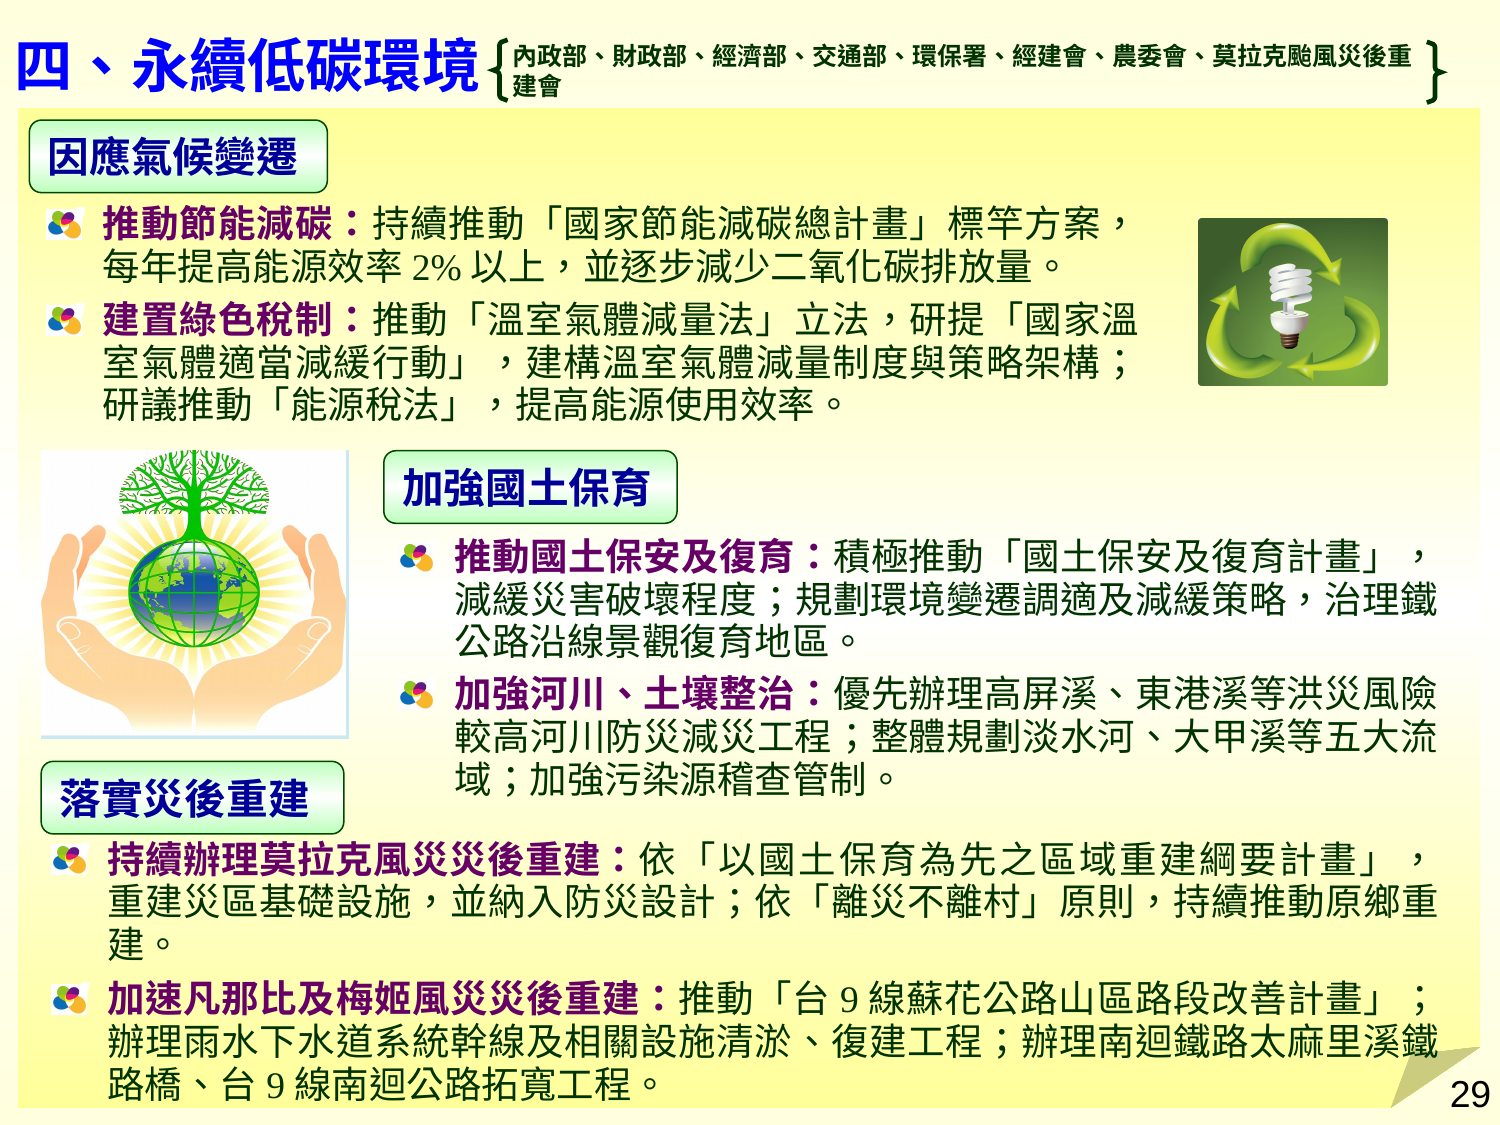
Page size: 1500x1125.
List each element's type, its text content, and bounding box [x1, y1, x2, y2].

text_box [385, 1085, 401, 1091]
text_box 推動節能減碳：持續推動「國家節能減碳總計畫」標竿方案，每年提高能源效率2%以上，並逐步減少二氧化碳排放量。 建置綠色稅制：推動「溫室氣體減量法」立法，研提「國家溫室氣體適當減緩行動」，建構溫室氣體減量制度與策略架構；研議推動「能源稅法」，提高能源使用效率。 [31, 195, 1154, 404]
text_box 加強國土保育 [383, 450, 678, 524]
picture [1198, 218, 1388, 386]
text_box [229, 1088, 247, 1096]
text_box [128, 1090, 138, 1097]
text_box 推動國土保安及復育：積極推動「國土保安及復育計畫」，減緩災害破壞程度；規劃環境變遷調適及減緩策略，治理鐵公路沿線景觀復育地區。 加強河川、土壤整治：優先辦理高屏溪、東港溪等洪災風險較高河川防災減災工程；整體規劃淡水河、大甲溪等五大流域；加強污染源稽查管制。 [383, 528, 1453, 815]
text_box 因應氣候變遷 [29, 120, 328, 193]
text_box [502, 1085, 513, 1096]
text_box [465, 1090, 475, 1097]
text_box 持續辦理莫拉克風災災後重建：依「以國土保育為先之區域重建綱要計畫」，重建災區基礎設施，並納入防災設計；依「離災不離村」原則，持續推動原鄉重建。 加速凡那比及梅姬風災災後重建：推動「台9線蘇花公路山區路段改善計畫」；辦理雨水下水道系統幹線及相關設施清淤、復建工程；辦理南迴鐵路太麻里溪鐵路橋、台9線南迴公路拓寬工程。 [36, 831, 1454, 1085]
text_box [17, 108, 1481, 1109]
text_box 內政部、財政部、經濟部、交通部、環保署、經建會、農委會、莫拉克颱風災後重建會 [497, 33, 1440, 109]
text_box 落實災後重建 [41, 761, 344, 834]
picture [41, 450, 349, 739]
text_box 四、永續低碳環境 [14, 28, 497, 115]
